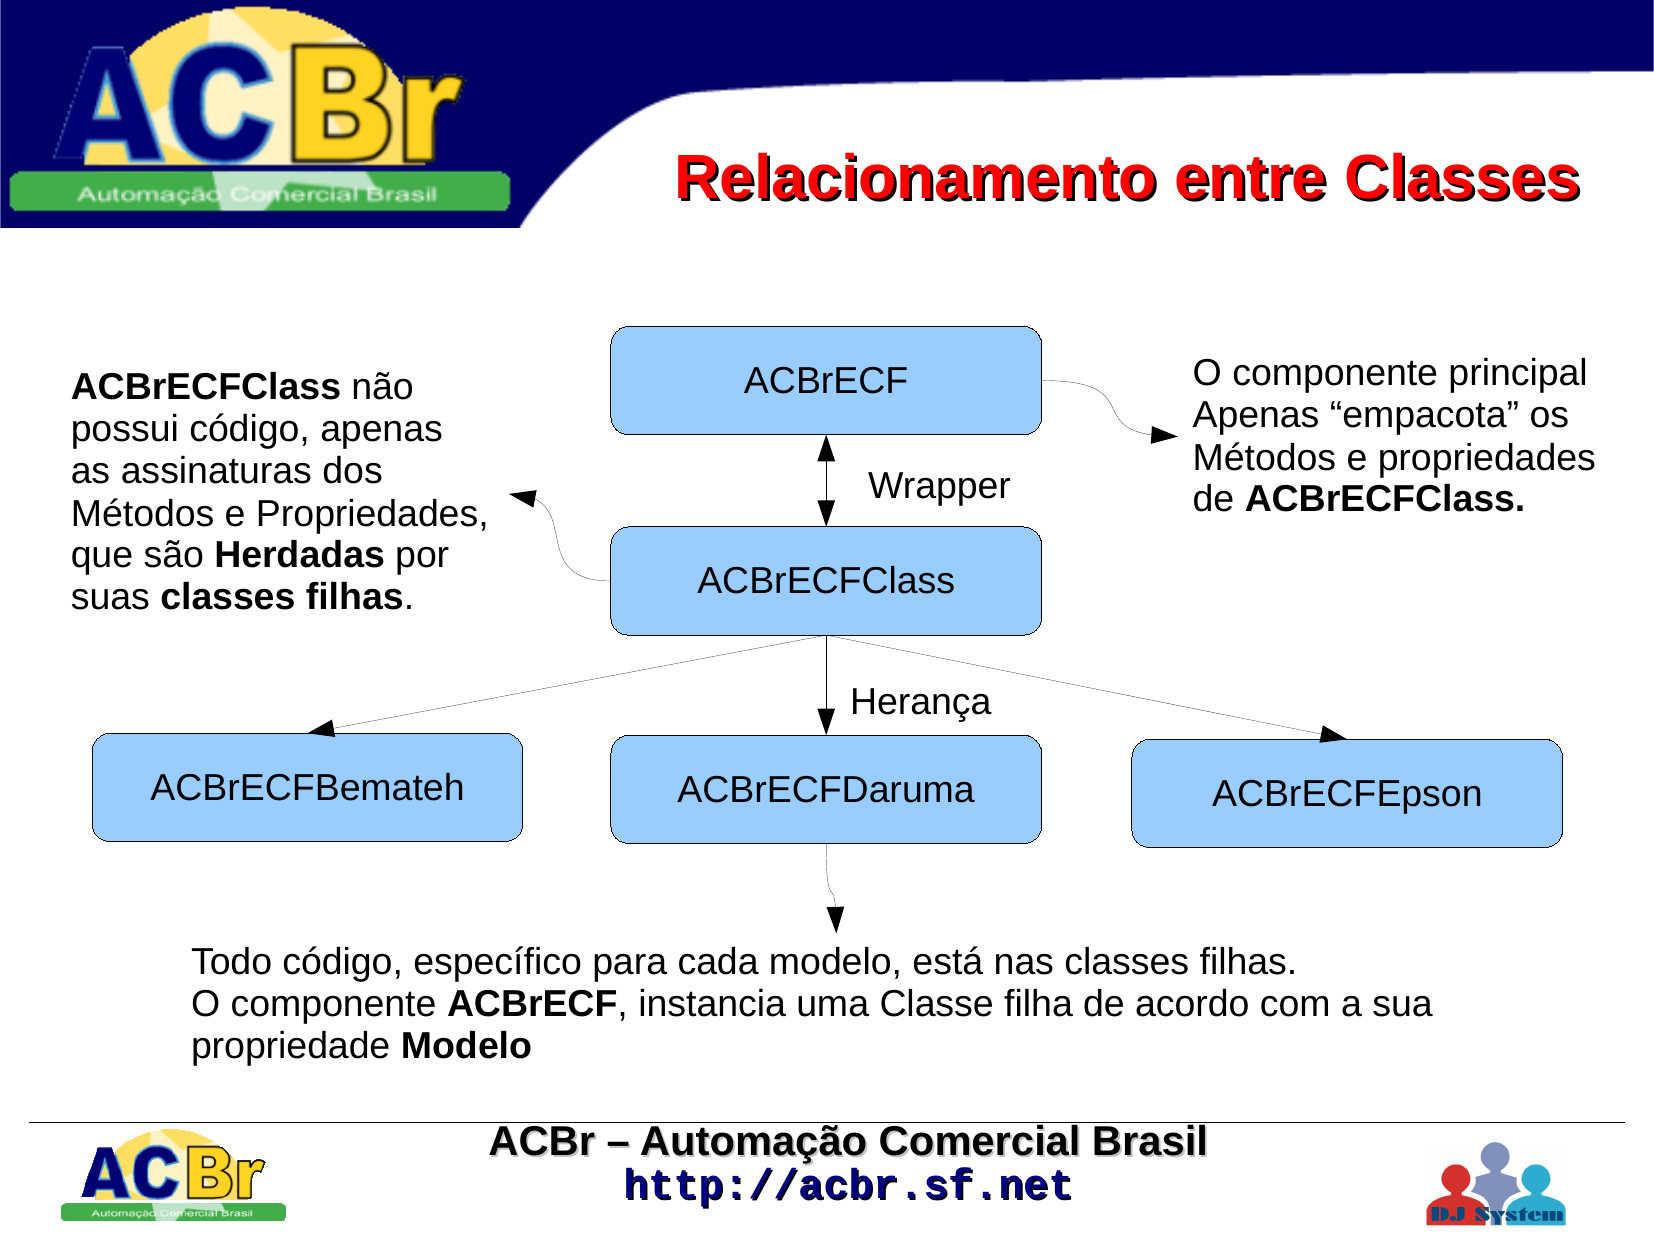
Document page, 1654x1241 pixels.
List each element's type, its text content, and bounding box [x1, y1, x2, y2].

text_box ACBrECF [610, 326, 1042, 435]
picture [0, 0, 1654, 228]
text_box ACBrECFClass não possui código, apenas as assinaturas dos Métodos e Propriedades, que são Herdadas por suas classes filhas. [56, 358, 509, 630]
picture [59, 1127, 287, 1224]
text_box Todo código, específico para cada modelo, está nas classes filhas. O componente ACBrECF, instancia uma Classe filha de acordo com a sua propriedade Modelo [176, 933, 1497, 1077]
title Relacionamento entre Classes [625, 105, 1631, 249]
text_box ACBrECFEpson [1131, 739, 1563, 848]
text_box ACBrECFDaruma [610, 735, 1042, 844]
text_box ACBrECFClass [610, 526, 1042, 636]
text_box O componente principal Apenas “empacota” os Métodos e propriedades de ACBrECFClass. [1177, 344, 1627, 529]
text_box Herança [835, 673, 1024, 731]
text_box ACBrECFBemateh [92, 733, 523, 842]
text_box Wrapper [853, 456, 1026, 514]
picture [1425, 1142, 1569, 1227]
